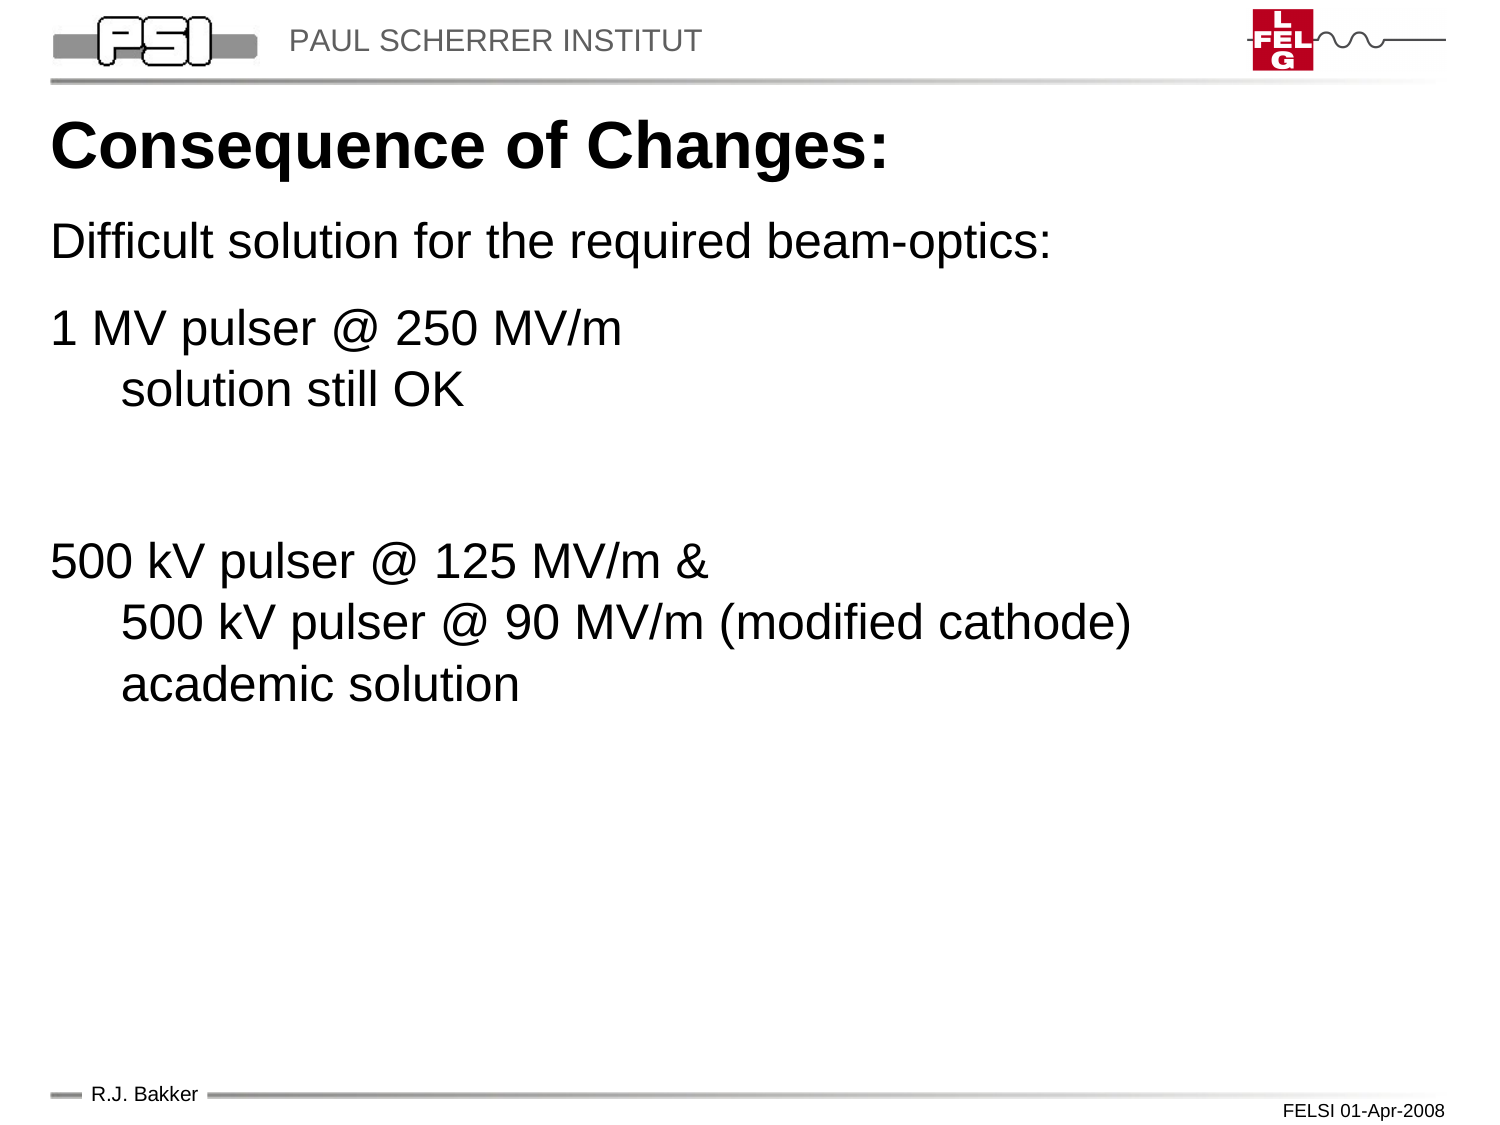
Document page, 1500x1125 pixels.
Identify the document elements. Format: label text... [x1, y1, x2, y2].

picture [50, 1092, 82, 1099]
picture [52, 15, 260, 69]
title Consequence of Changes: [50, 101, 1450, 190]
picture [1246, 8, 1447, 72]
picture [50, 78, 1447, 85]
picture [208, 1092, 1447, 1099]
list Difficult solution for the required beam-optics: 1 MV pulser @ 250 MV/m solution still OK 500 kV pulser @ 125 MV/m & 500 kV pulser @ 90 MV/m (modified cathode) academic solution [50, 207, 1450, 1033]
